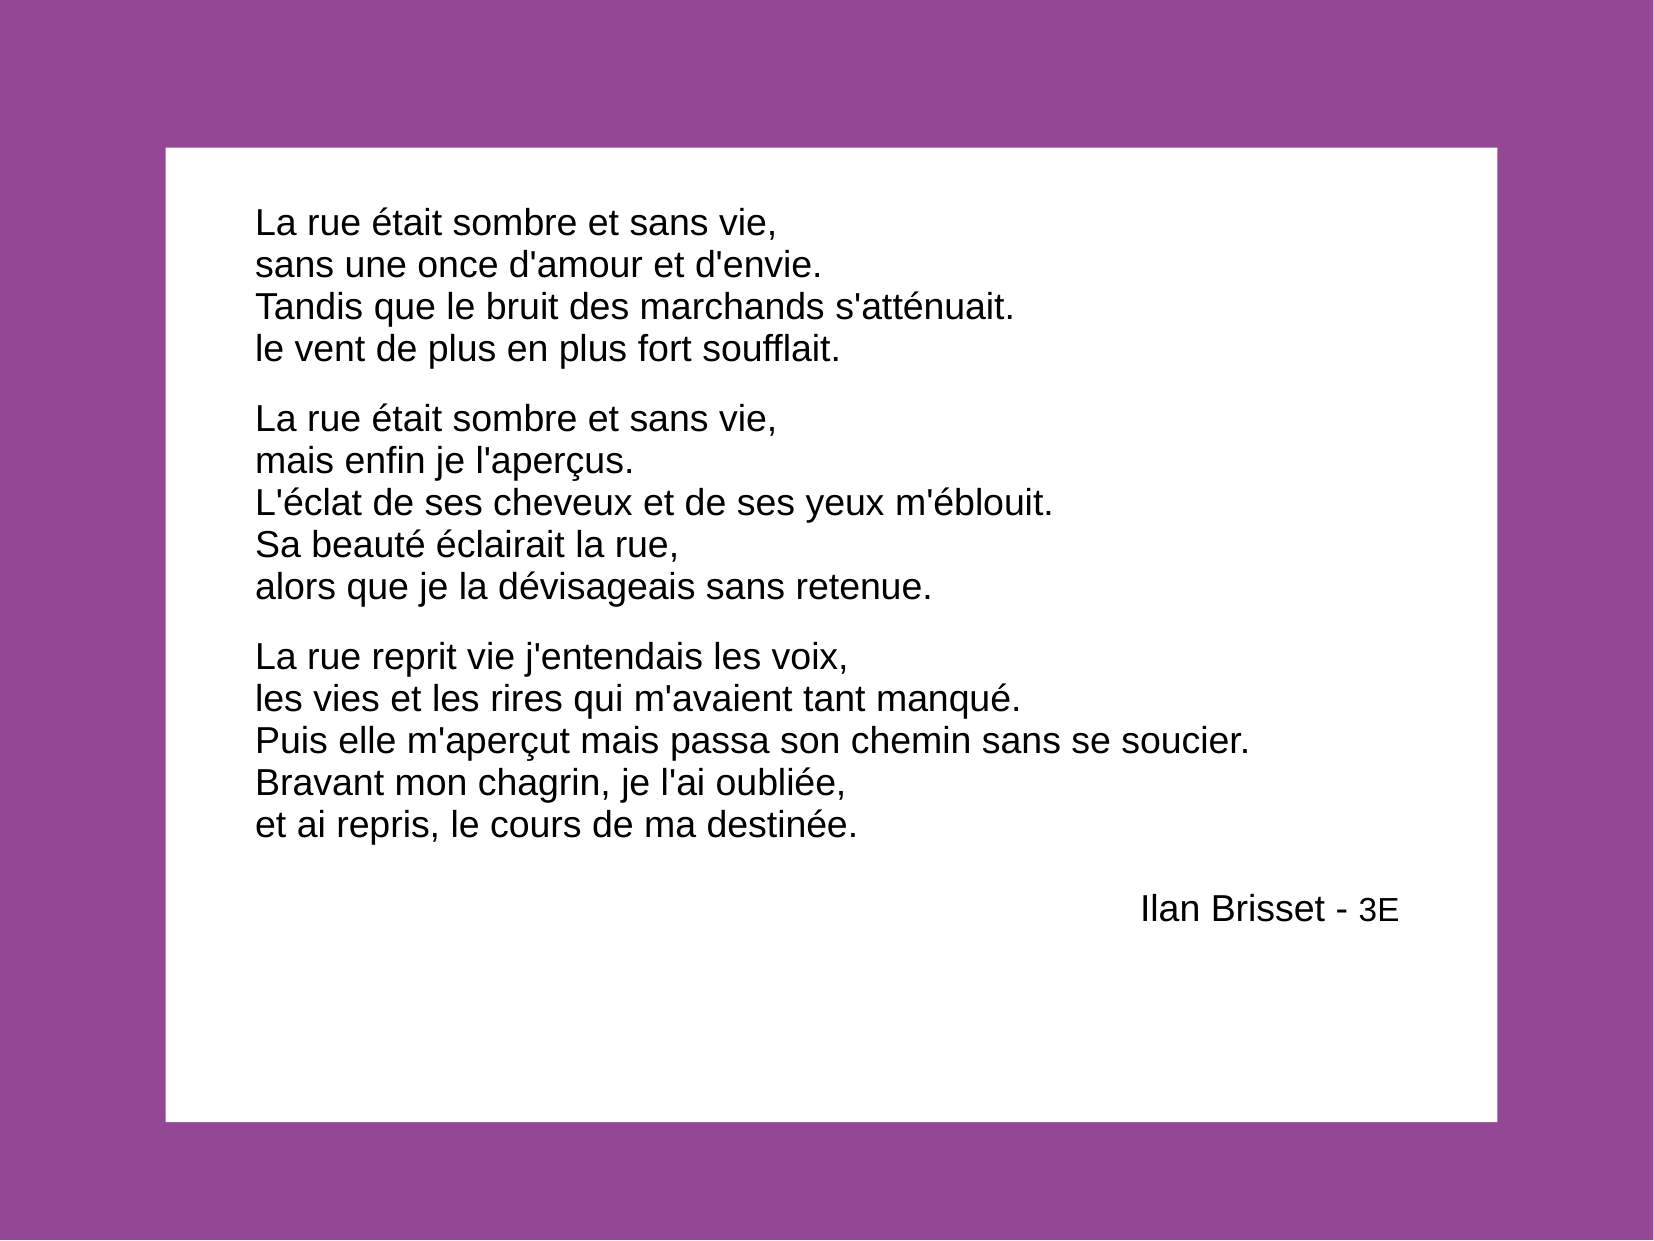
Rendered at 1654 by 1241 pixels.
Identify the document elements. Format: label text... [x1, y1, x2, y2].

text_box La rue était sombre et sans vie, sans une once d'amour et d'envie. Tandis que le bruit des marchands s'atténuait. le vent de plus en plus fort soufflait. La rue était sombre et sans vie, mais enfin je l'aperçus. L'éclat de ses cheveux et de ses yeux m'éblouit. Sa beauté éclairait la rue, alors que je la dévisageais sans retenue. La rue reprit vie j'entendais les voix, les vies et les rires qui m'avaient tant manqué. Puis elle m'aperçut mais passa son chemin sans se soucier. Bravant mon chagrin, je l'ai oubliée, et ai repris, le cours de ma destinée. Ilan Brisset - 3E [165, 147, 1498, 1123]
